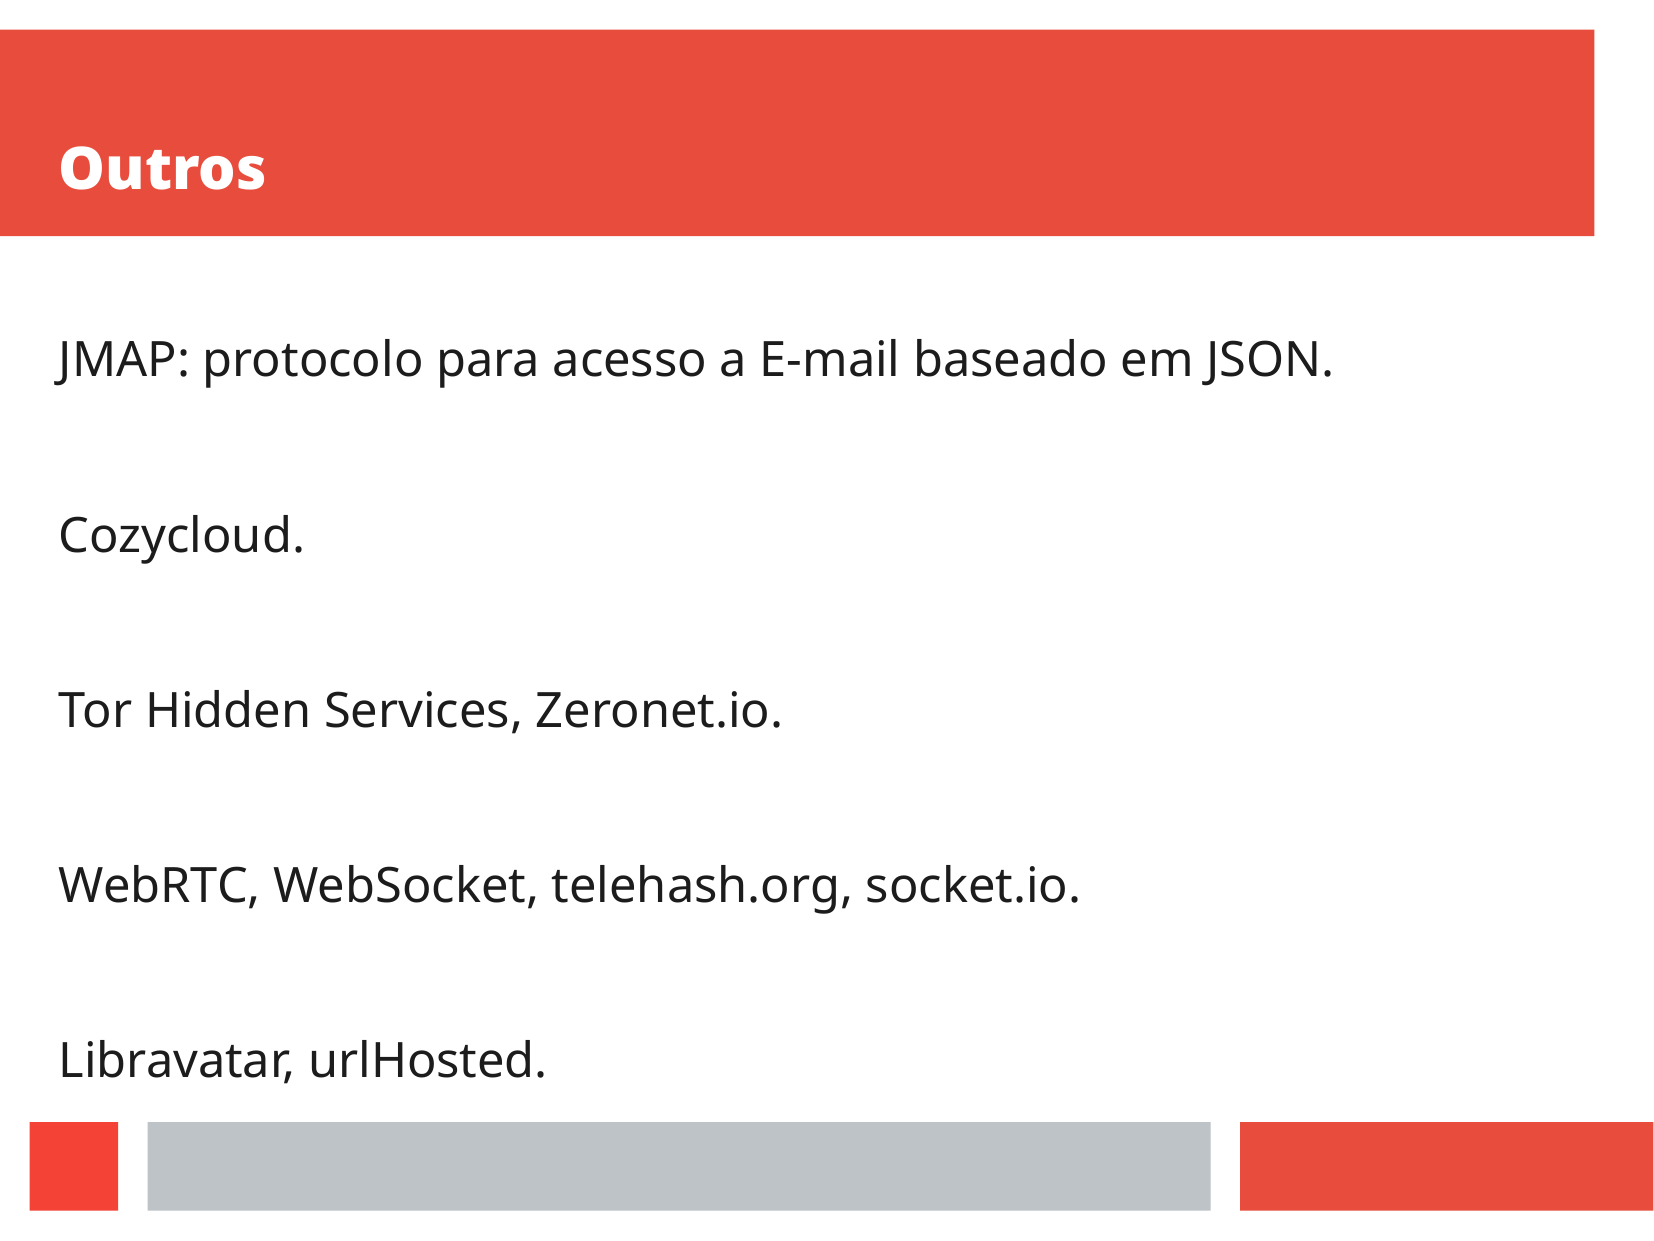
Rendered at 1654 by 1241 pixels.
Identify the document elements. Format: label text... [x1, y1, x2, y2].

list JMAP: protocolo para acesso a E-mail baseado em JSON. Cozycloud. Tor Hidden Services, Zeronet.io. WebRTC, WebSocket, telehash.org, socket.io. Libravatar, urlHosted. [59, 324, 1565, 1093]
title Outros [59, 59, 1595, 207]
